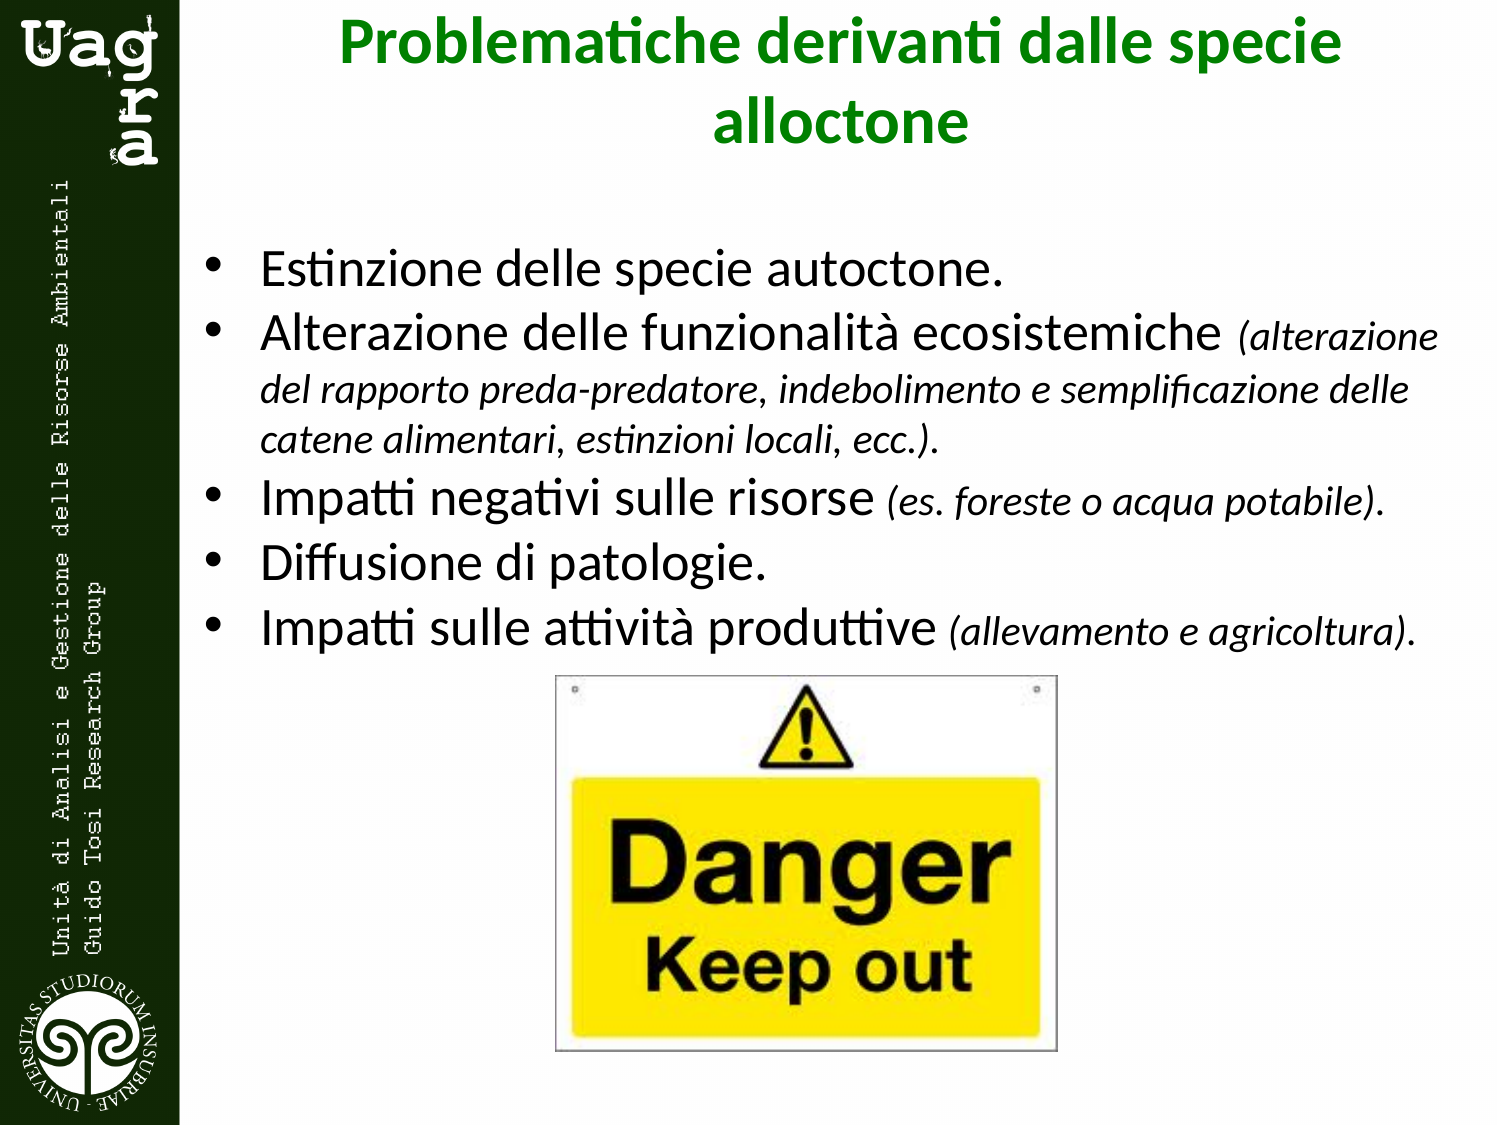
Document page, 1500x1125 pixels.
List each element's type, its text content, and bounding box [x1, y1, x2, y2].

text_box Estinzione delle specie autoctone. Alterazione delle funzionalità ecosistemiche (alterazione del rapporto preda-predatore, indebolimento e semplificazione delle catene alimentari, estinzioni locali, ecc.). Impatti negativi sulle risorse (es. foreste o acqua potabile). Diffusione di patologie. Impatti sulle attività produttive (allevamento e agricoltura). [188, 224, 1489, 1040]
text_box Problematiche derivanti dalle specie alloctone [194, 23, 1489, 130]
picture [0, 0, 1497, 1125]
